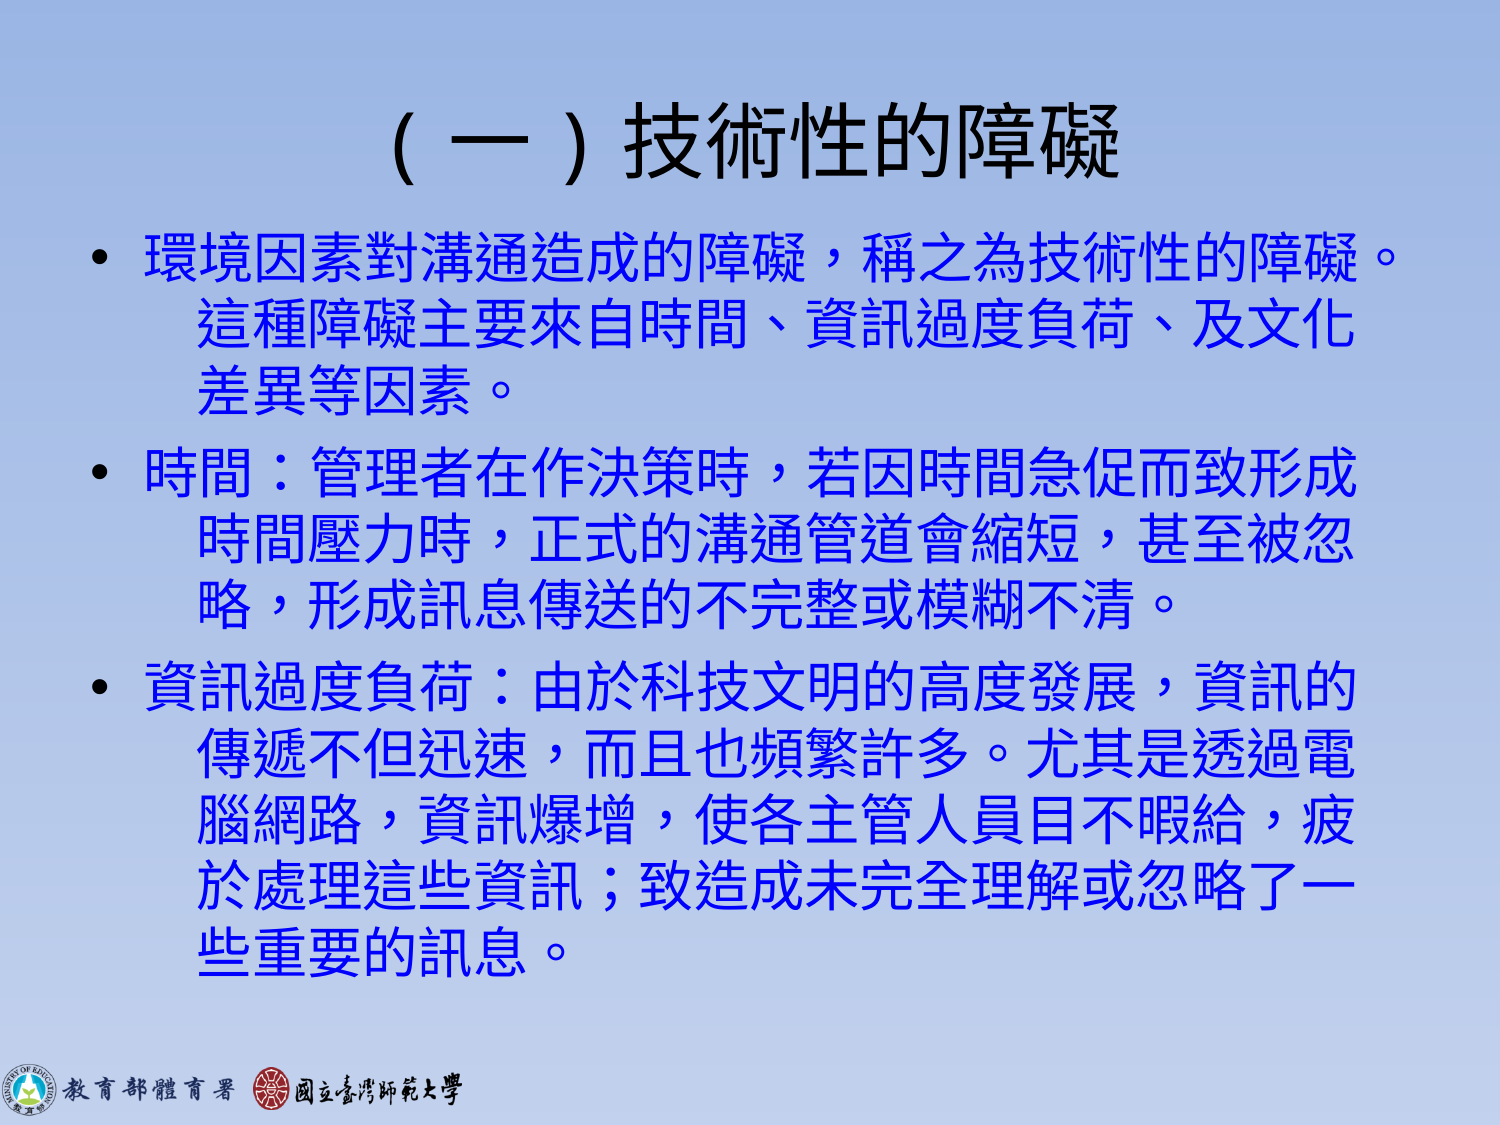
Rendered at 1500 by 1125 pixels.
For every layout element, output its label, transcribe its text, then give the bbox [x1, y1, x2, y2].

title (一)技術性的障礙 [75, 45, 1426, 215]
list 環境因素對溝通造成的障礙，稱之為技術性的障礙。這種障礙主要來自時間、資訊過度負荷、及文化差異等因素。 時間：管理者在作決策時，若因時間急促而致形成時間壓力時，正式的溝通管道會縮短，甚至被忽略，形成訊息傳送的不完整或模糊不清。 資訊過度負荷：由於科技文明的高度發展，資訊的傳遞不但迅速，而且也頻繁許多。尤其是透過電腦網路，資訊爆增，使各主管人員目不暇給，疲於處理這些資訊；致造成未完全理解或忽略了一些重要的訊息。 [75, 215, 1426, 996]
